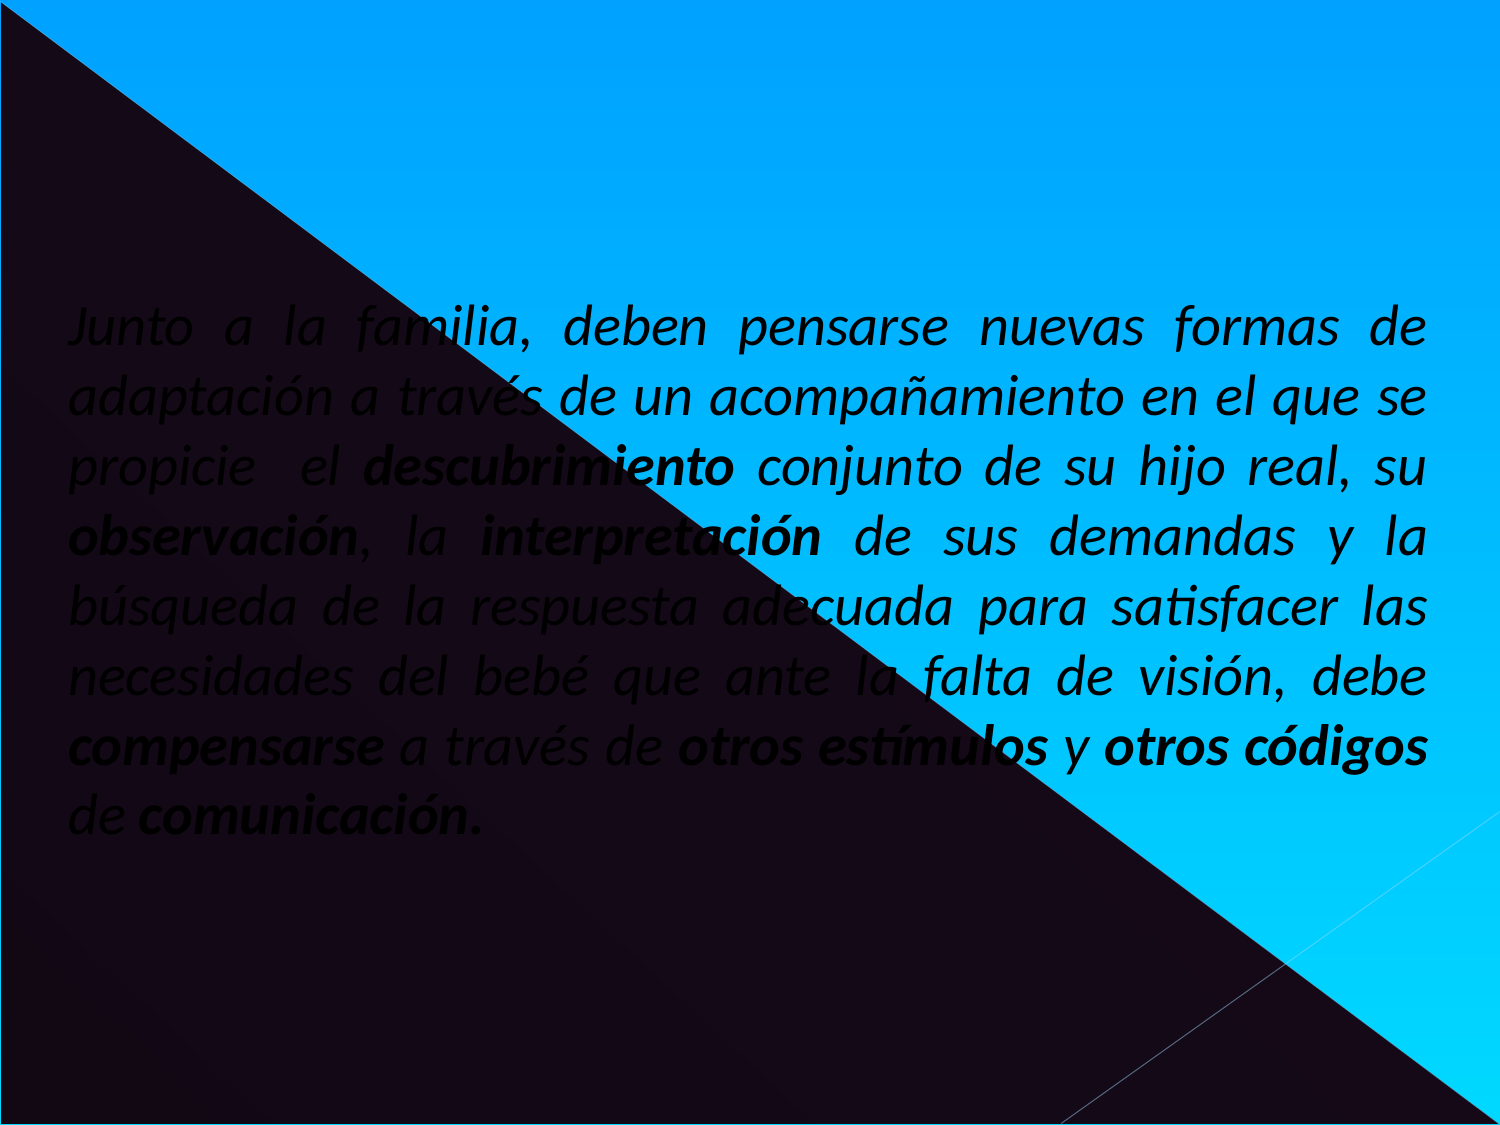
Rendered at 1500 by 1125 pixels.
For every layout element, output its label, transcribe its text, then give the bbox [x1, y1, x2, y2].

text_box Junto a la familia, deben pensarse nuevas formas de adaptación a través de un acompañamiento en el que se propicie el descubrimiento conjunto de su hijo real, su observación, la interpretación de sus demandas y la búsqueda de la respuesta adecuada para satisfacer las necesidades del bebé que ante la falta de visión, debe compensarse a través de otros estímulos y otros códigos de comunicación. [53, 139, 1447, 924]
